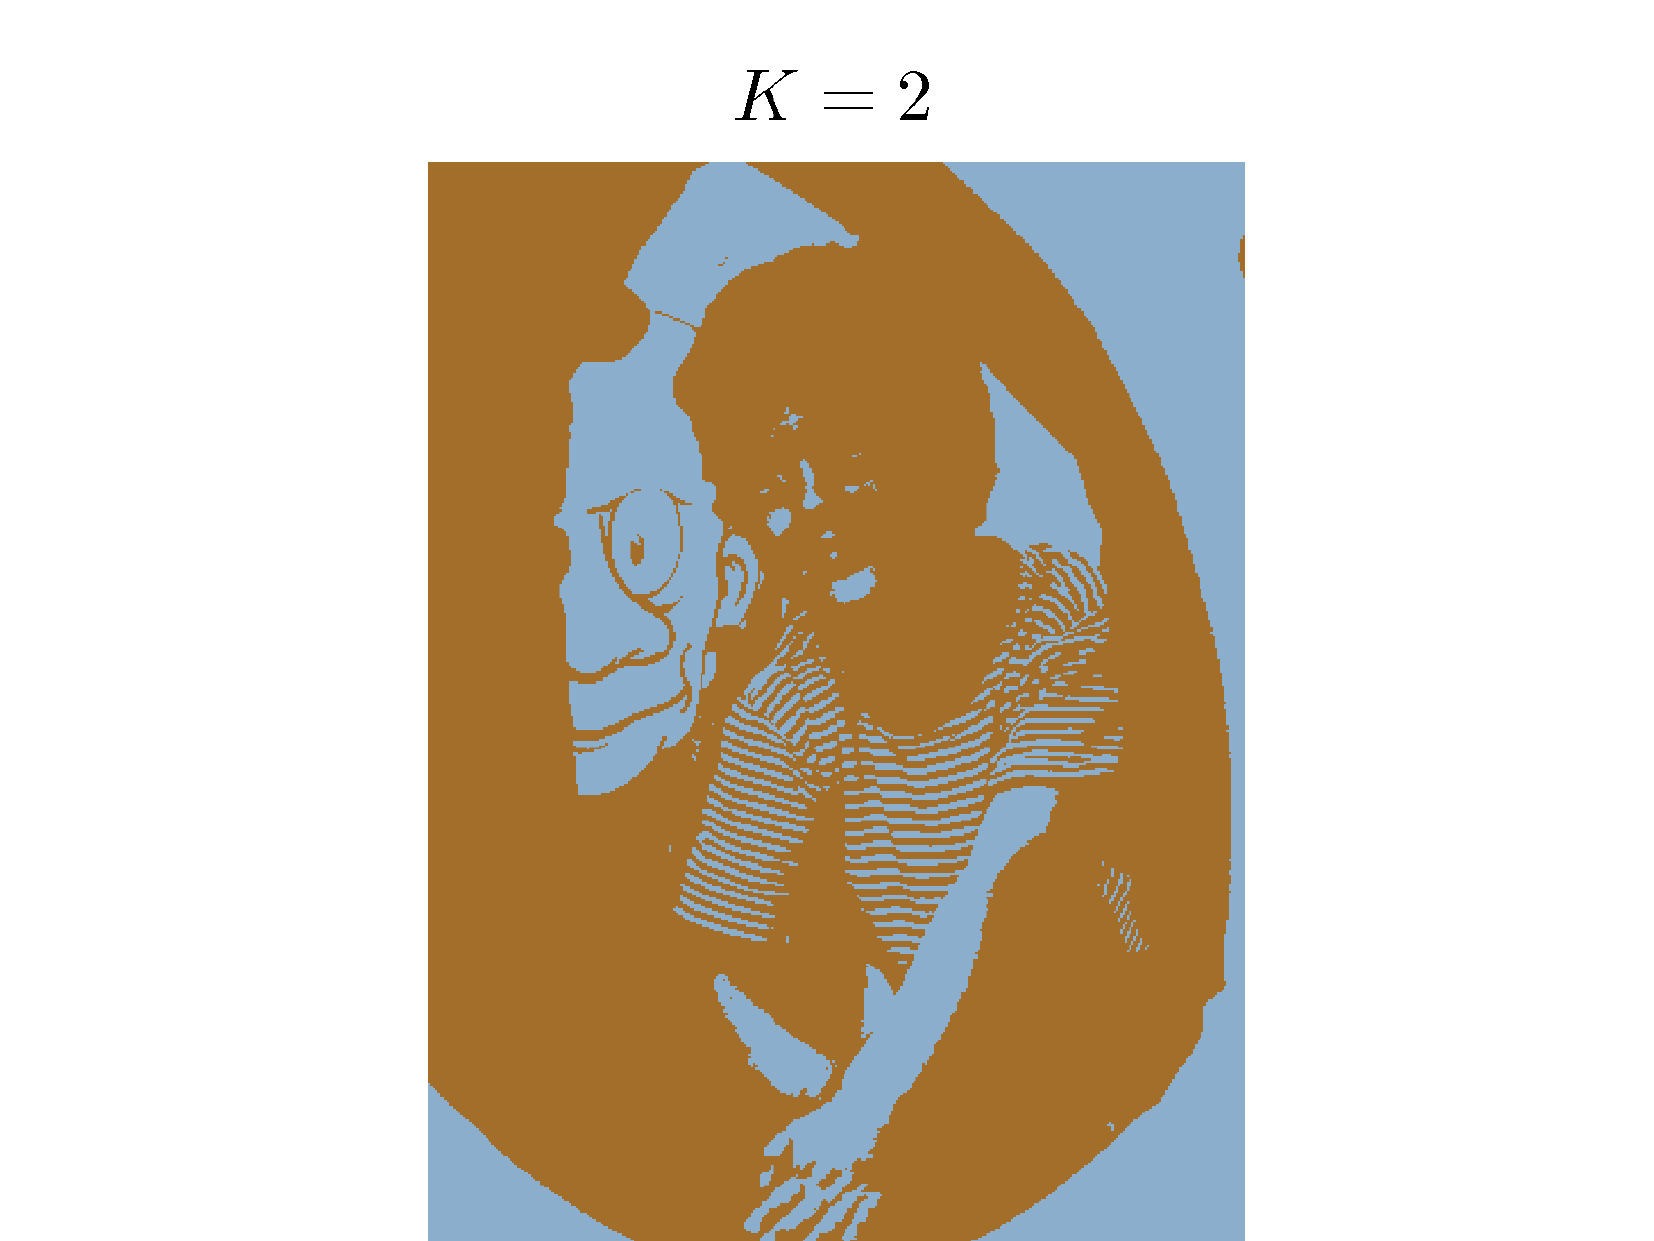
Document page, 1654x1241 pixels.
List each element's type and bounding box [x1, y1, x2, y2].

picture [417, 18, 1272, 1241]
